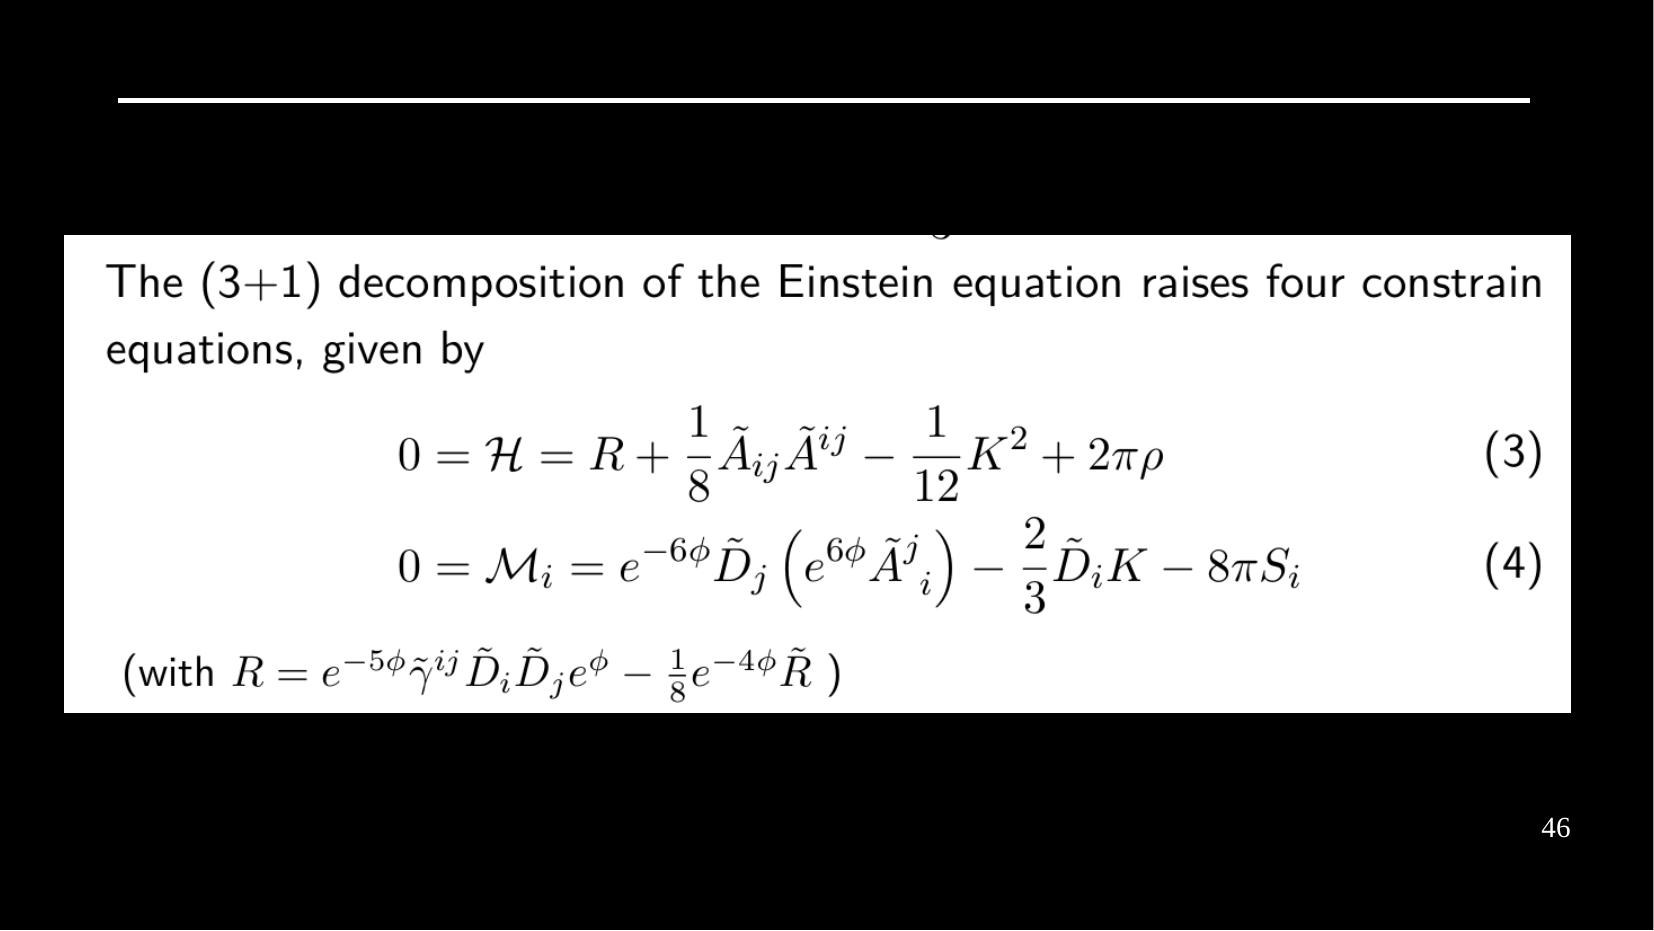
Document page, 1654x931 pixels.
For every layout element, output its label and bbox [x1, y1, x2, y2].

picture [64, 235, 1571, 713]
